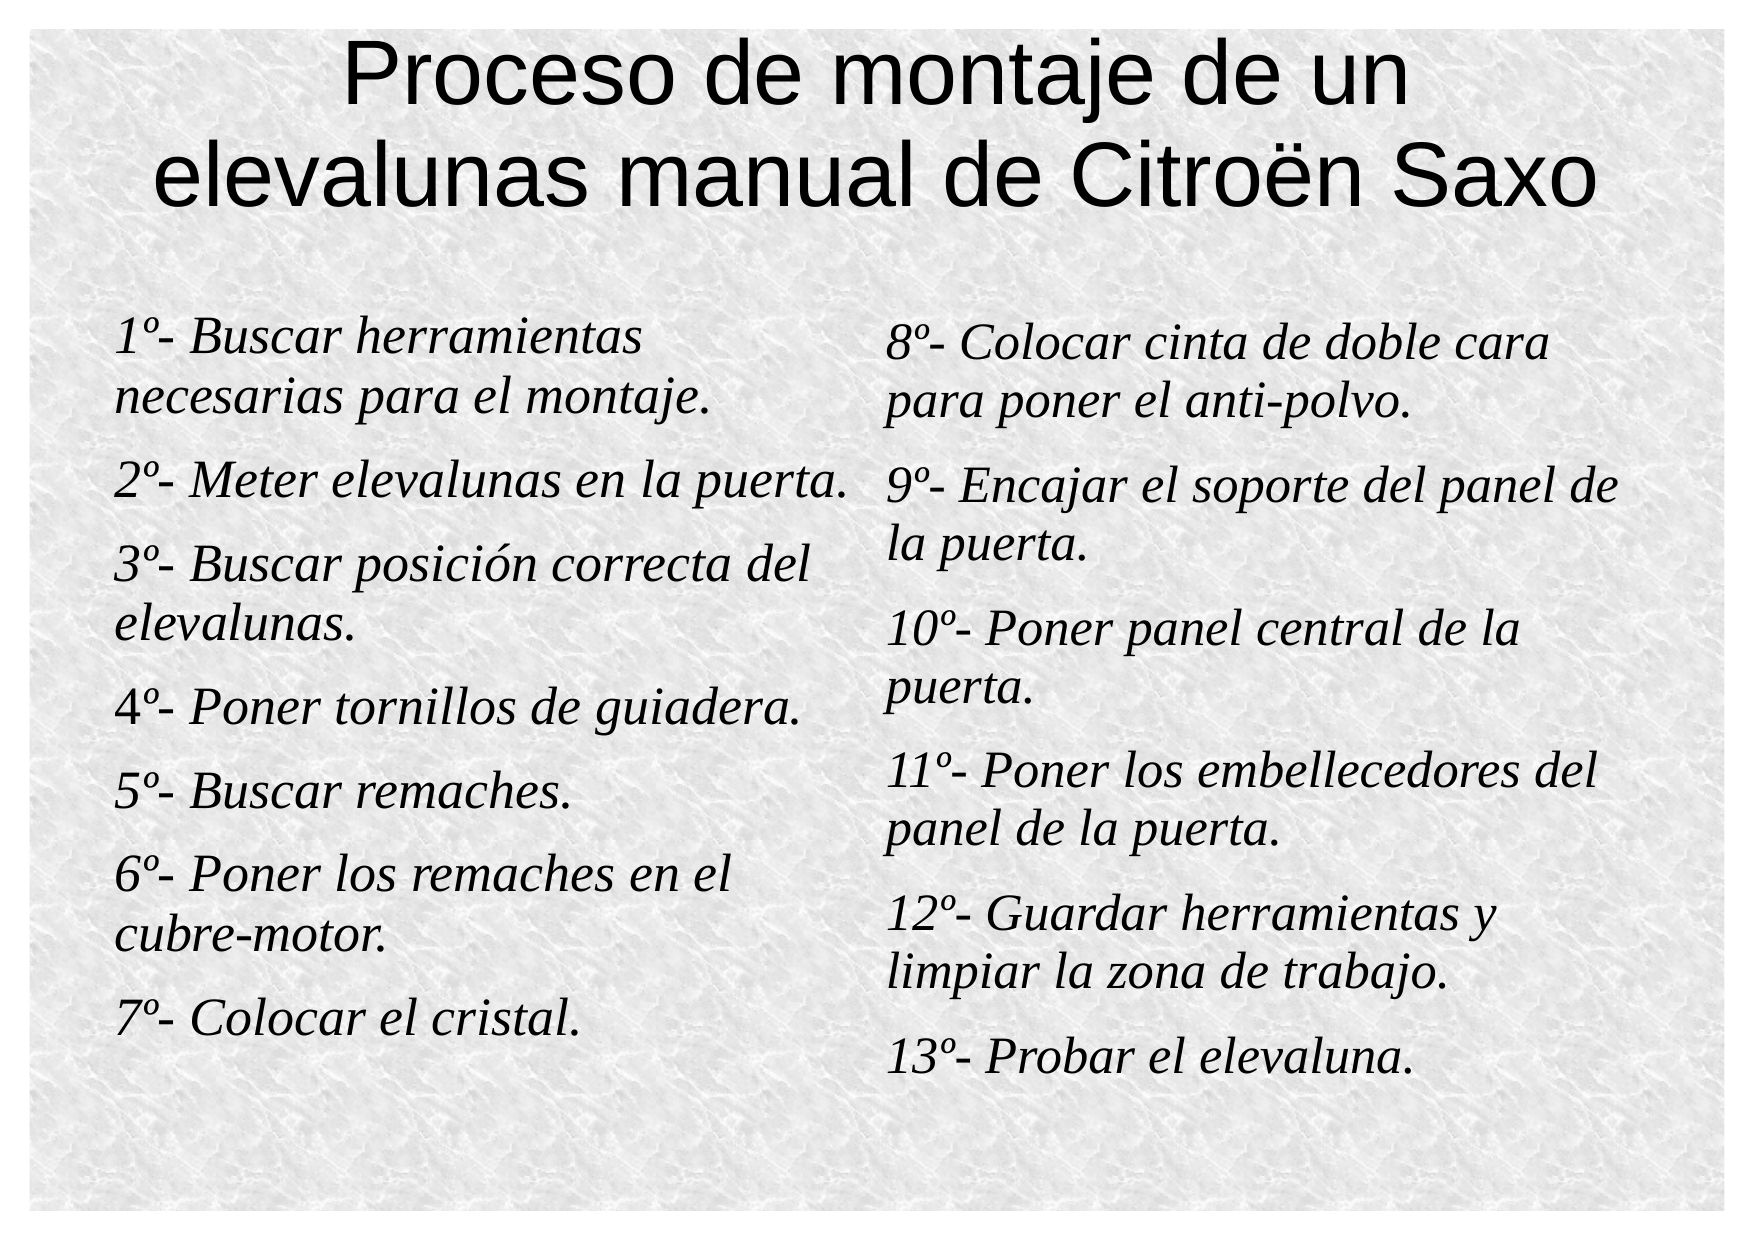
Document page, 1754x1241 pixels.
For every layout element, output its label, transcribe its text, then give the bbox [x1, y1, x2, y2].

list 1º- Buscar herramientas necesarias para el montaje. 2º- Meter elevalunas en la puerta. 3º- Buscar posición correcta del elevalunas. 4º- Poner tornillos de guiadera. 5º- Buscar remaches. 6º- Poner los remaches en el cubre-motor. 7º- Colocar el cristal. [114, 305, 859, 1086]
picture [29, 29, 1725, 1211]
title Proceso de montaje de un elevalunas manual de Citroën Saxo [114, 21, 1640, 329]
list 8º- Colocar cinta de doble cara para poner el anti-polvo. 9º- Encajar el soporte del panel de la puerta. 10º- Poner panel central de la puerta. 11º- Poner los embellecedores del panel de la puerta. 12º- Guardar herramientas y limpiar la zona de trabajo. 13º- Probar el elevaluna. [885, 312, 1631, 1093]
